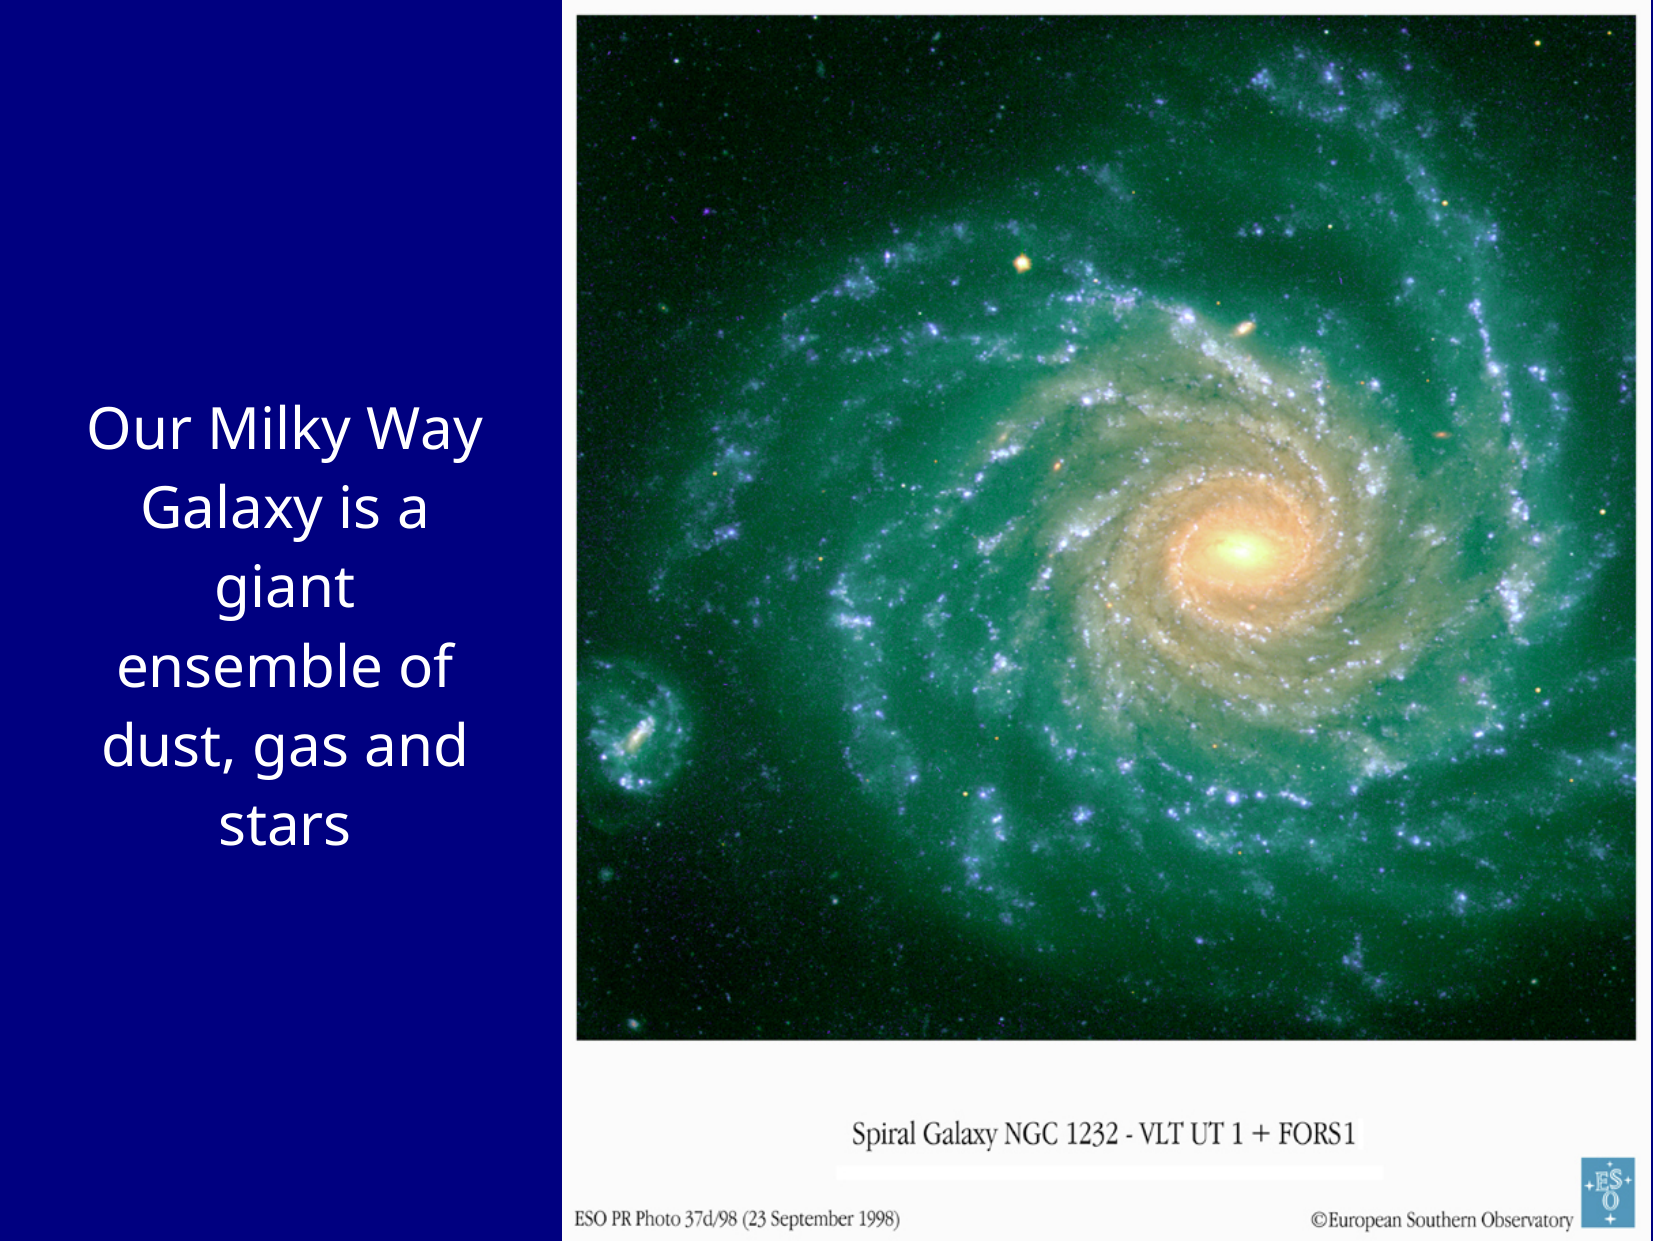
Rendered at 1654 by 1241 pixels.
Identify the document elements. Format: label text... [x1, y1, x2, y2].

picture [562, 0, 1651, 1241]
title Our Milky Way Galaxy is a giant ensemble of dust, gas and stars [82, 49, 488, 1201]
